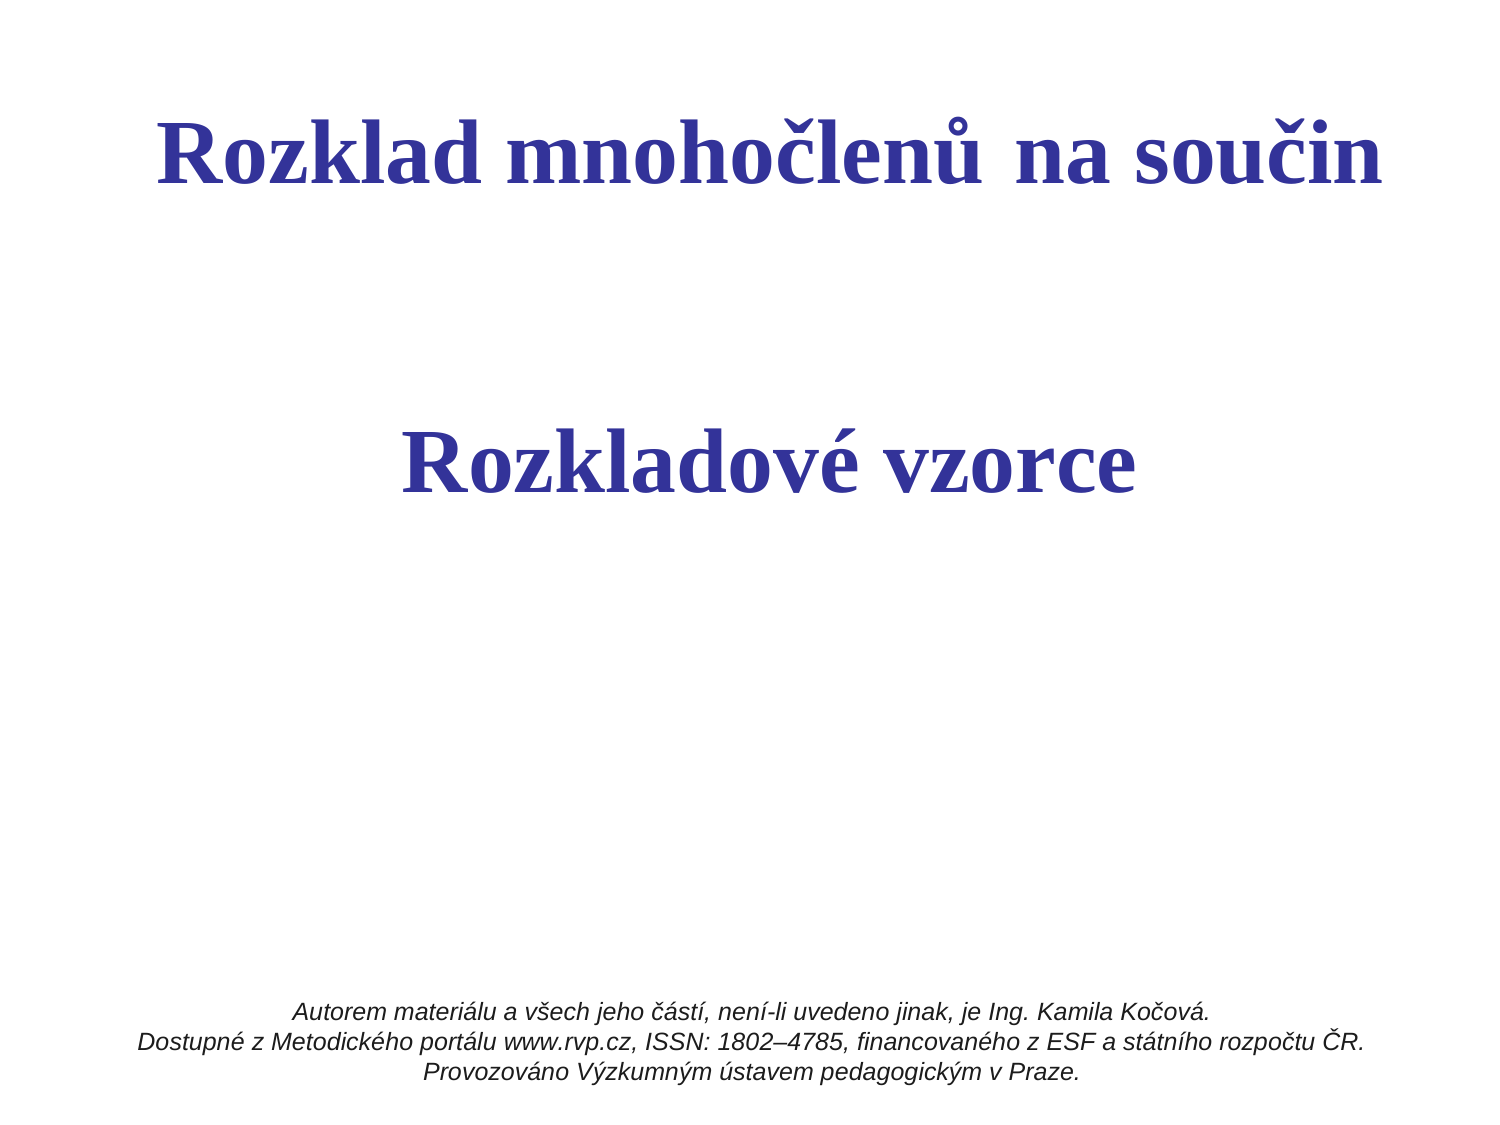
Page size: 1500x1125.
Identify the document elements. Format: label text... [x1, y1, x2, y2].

text_box Rozkladové vzorce [41, 361, 1500, 550]
text_box Rozklad mnohočlenů na součin [41, 45, 1500, 233]
text_box Autorem materiálu a všech jeho částí, není-li uvedeno jinak, je Ing. Kamila Kočová. Dostupné z Metodického portálu www.rvp.cz, ISSN: 1802–4785, financovaného z ESF a státního rozpočtu ČR. Provozováno Výzkumným ústavem pedagogickým v Praze. [122, 987, 1384, 1093]
